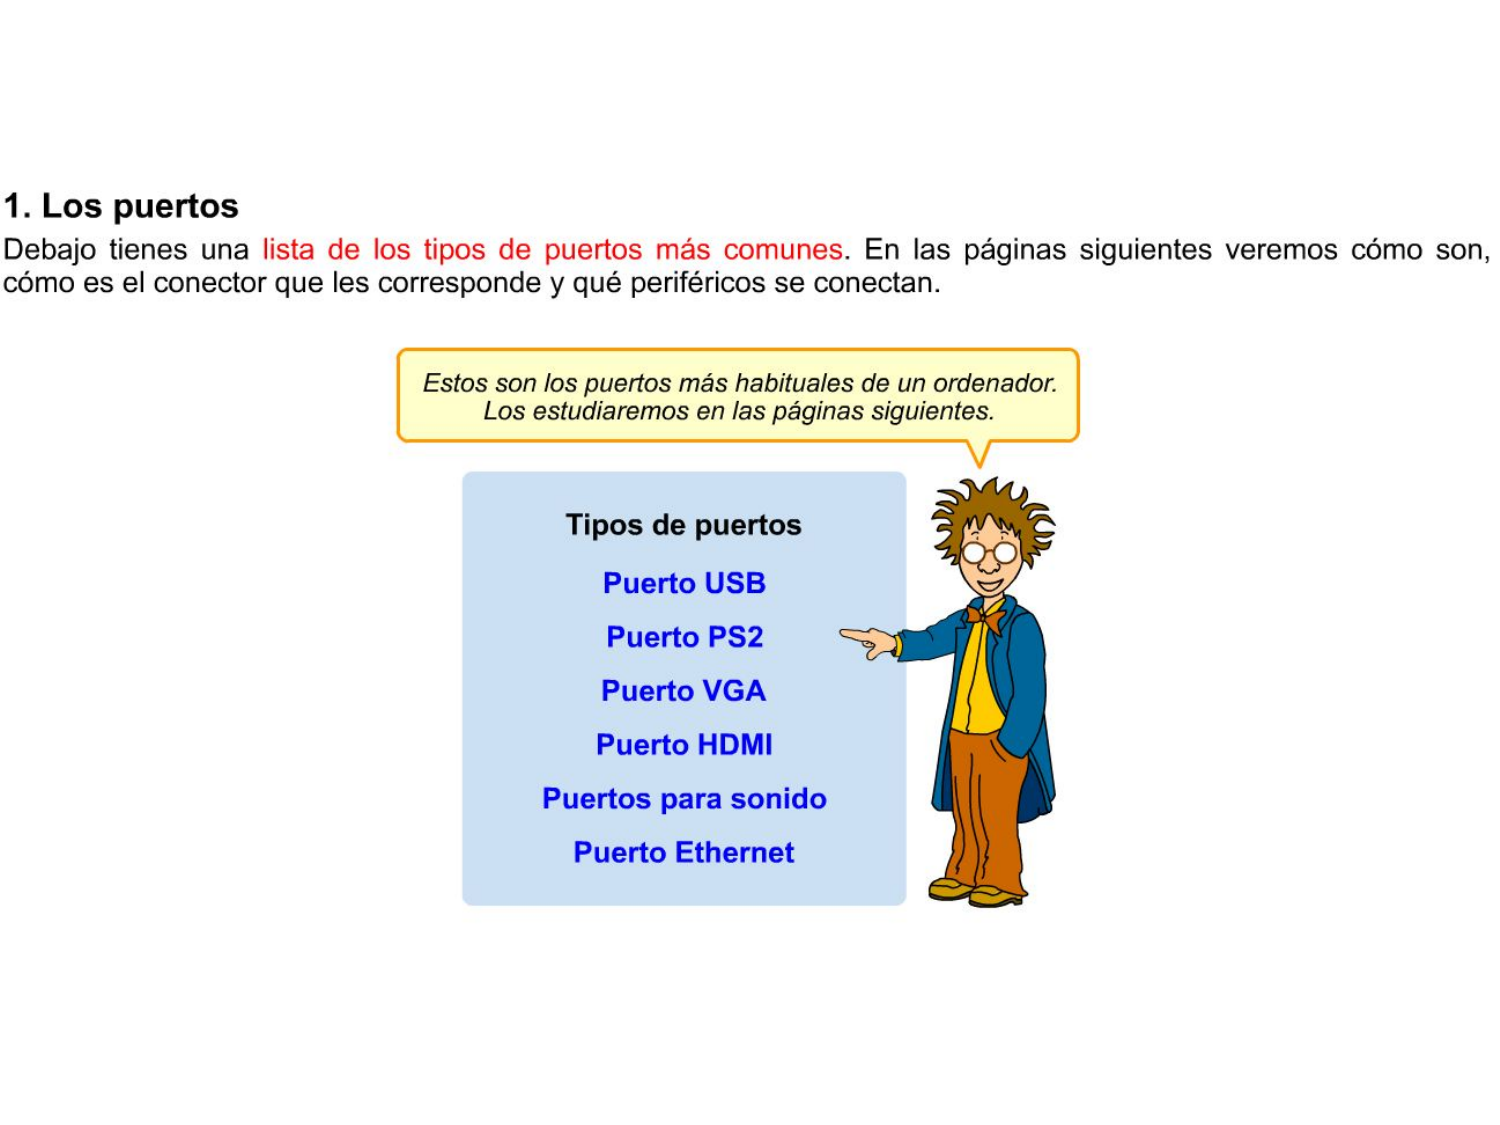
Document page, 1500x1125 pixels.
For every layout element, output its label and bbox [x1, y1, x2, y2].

picture [0, 181, 1500, 944]
